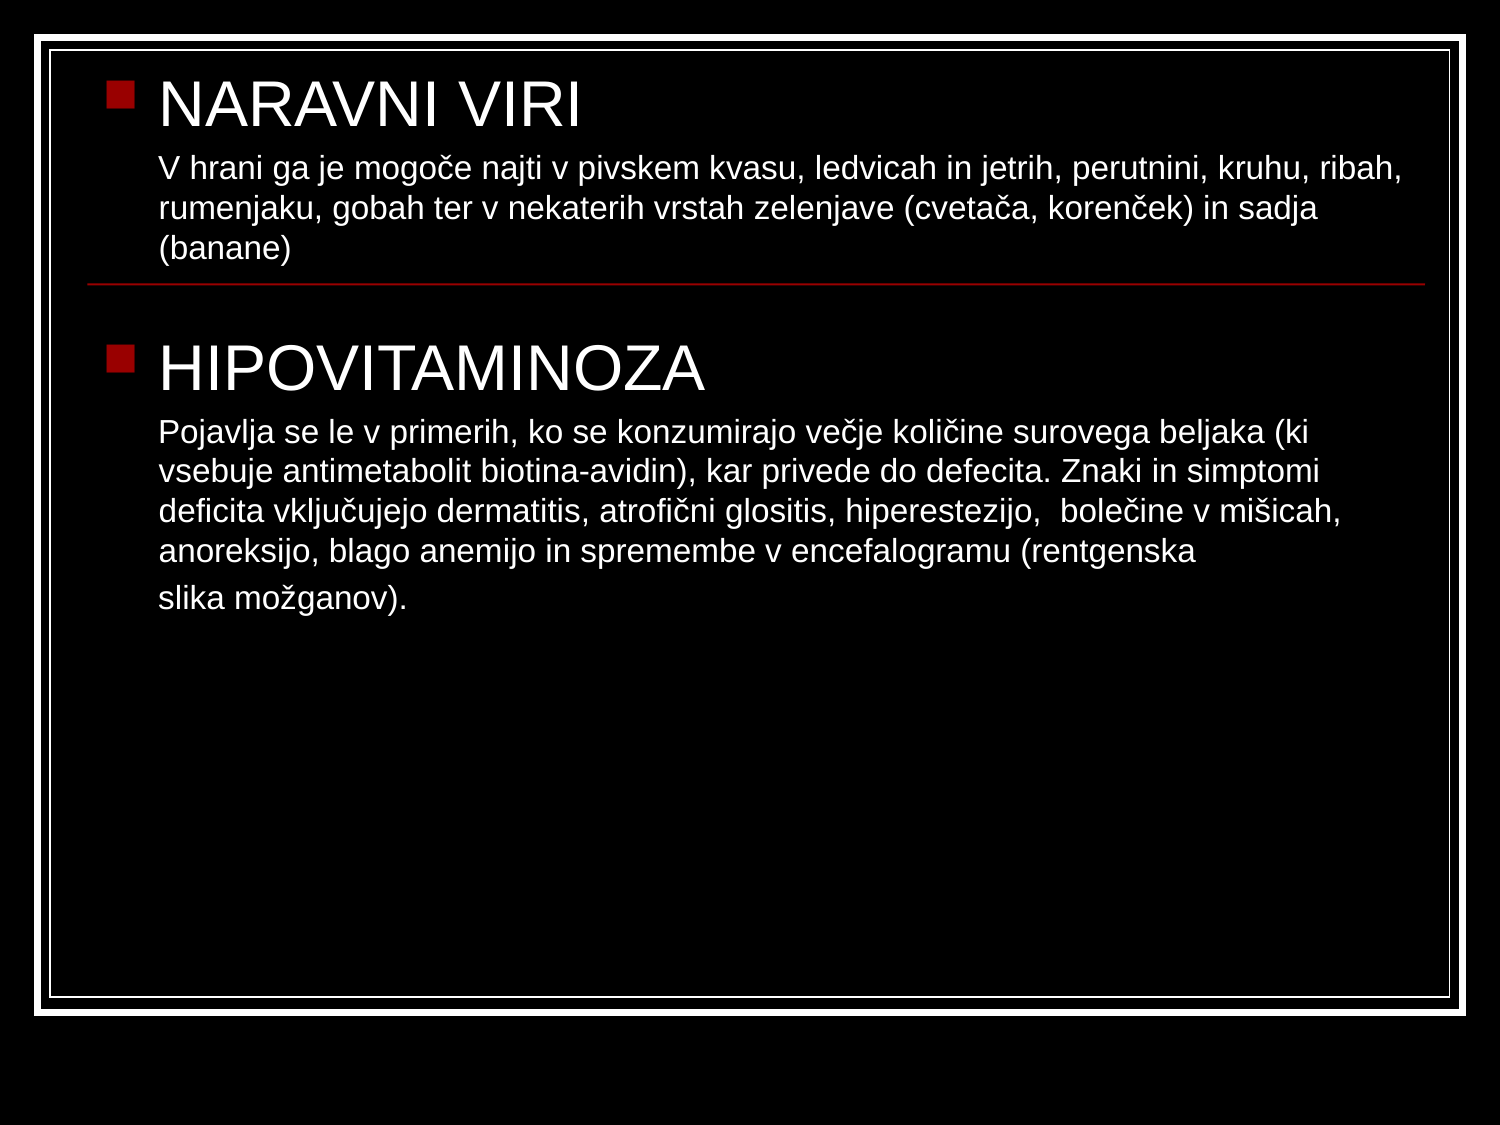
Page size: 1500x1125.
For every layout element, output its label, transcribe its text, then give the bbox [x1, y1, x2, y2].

list NARAVNI VIRI V hrani ga je mogoče najti v pivskem kvasu, ledvicah in jetrih, perutnini, kruhu, ribah, rumenjaku, gobah ter v nekaterih vrstah zelenjave (cvetača, korenček) in sadja (banane) HIPOVITAMINOZA Pojavlja se le v primerih, ko se konzumirajo večje količine surovega beljaka (ki vsebuje antimetabolit biotina-avidin), kar privede do defecita. Znaki in simptomi deficita vključujejo dermatitis, atrofični glositis, hiperestezijo, bolečine v mišicah, anoreksijo, blago anemijo in spremembe v encefalogramu (rentgenska slika možganov). [87, 54, 1425, 963]
